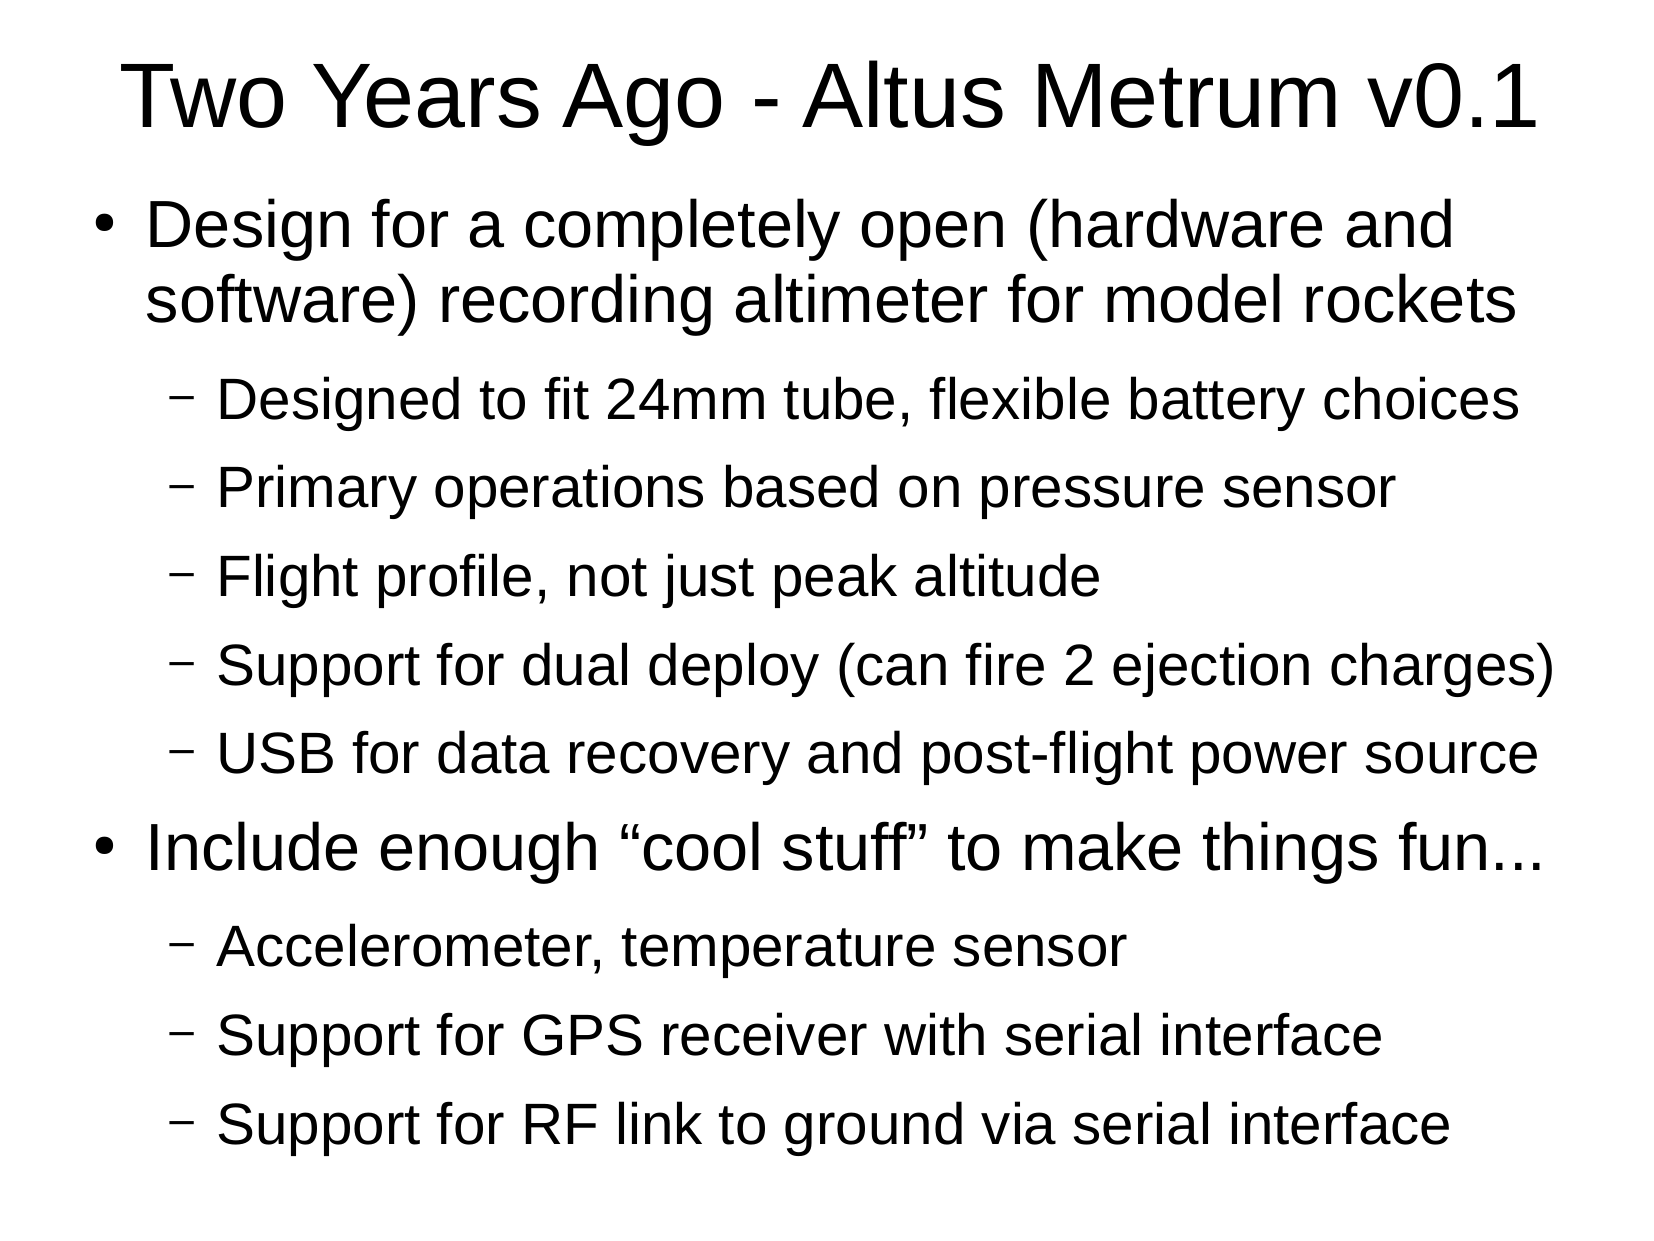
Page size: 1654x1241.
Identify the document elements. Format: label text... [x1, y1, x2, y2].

title Two Years Ago - Altus Metrum v0.1 [86, 0, 1576, 193]
list Design for a completely open (hardware and software) recording altimeter for model rockets Designed to fit 24mm tube, flexible battery choices Primary operations based on pressure sensor Flight profile, not just peak altitude Support for dual deploy (can fire 2 ejection charges) USB for data recovery and post-flight power source Include enough “cool stuff” to make things fun... Accelerometer, temperature sensor Support for GPS receiver with serial interface Support for RF link to ground via serial interface [75, 187, 1564, 1157]
